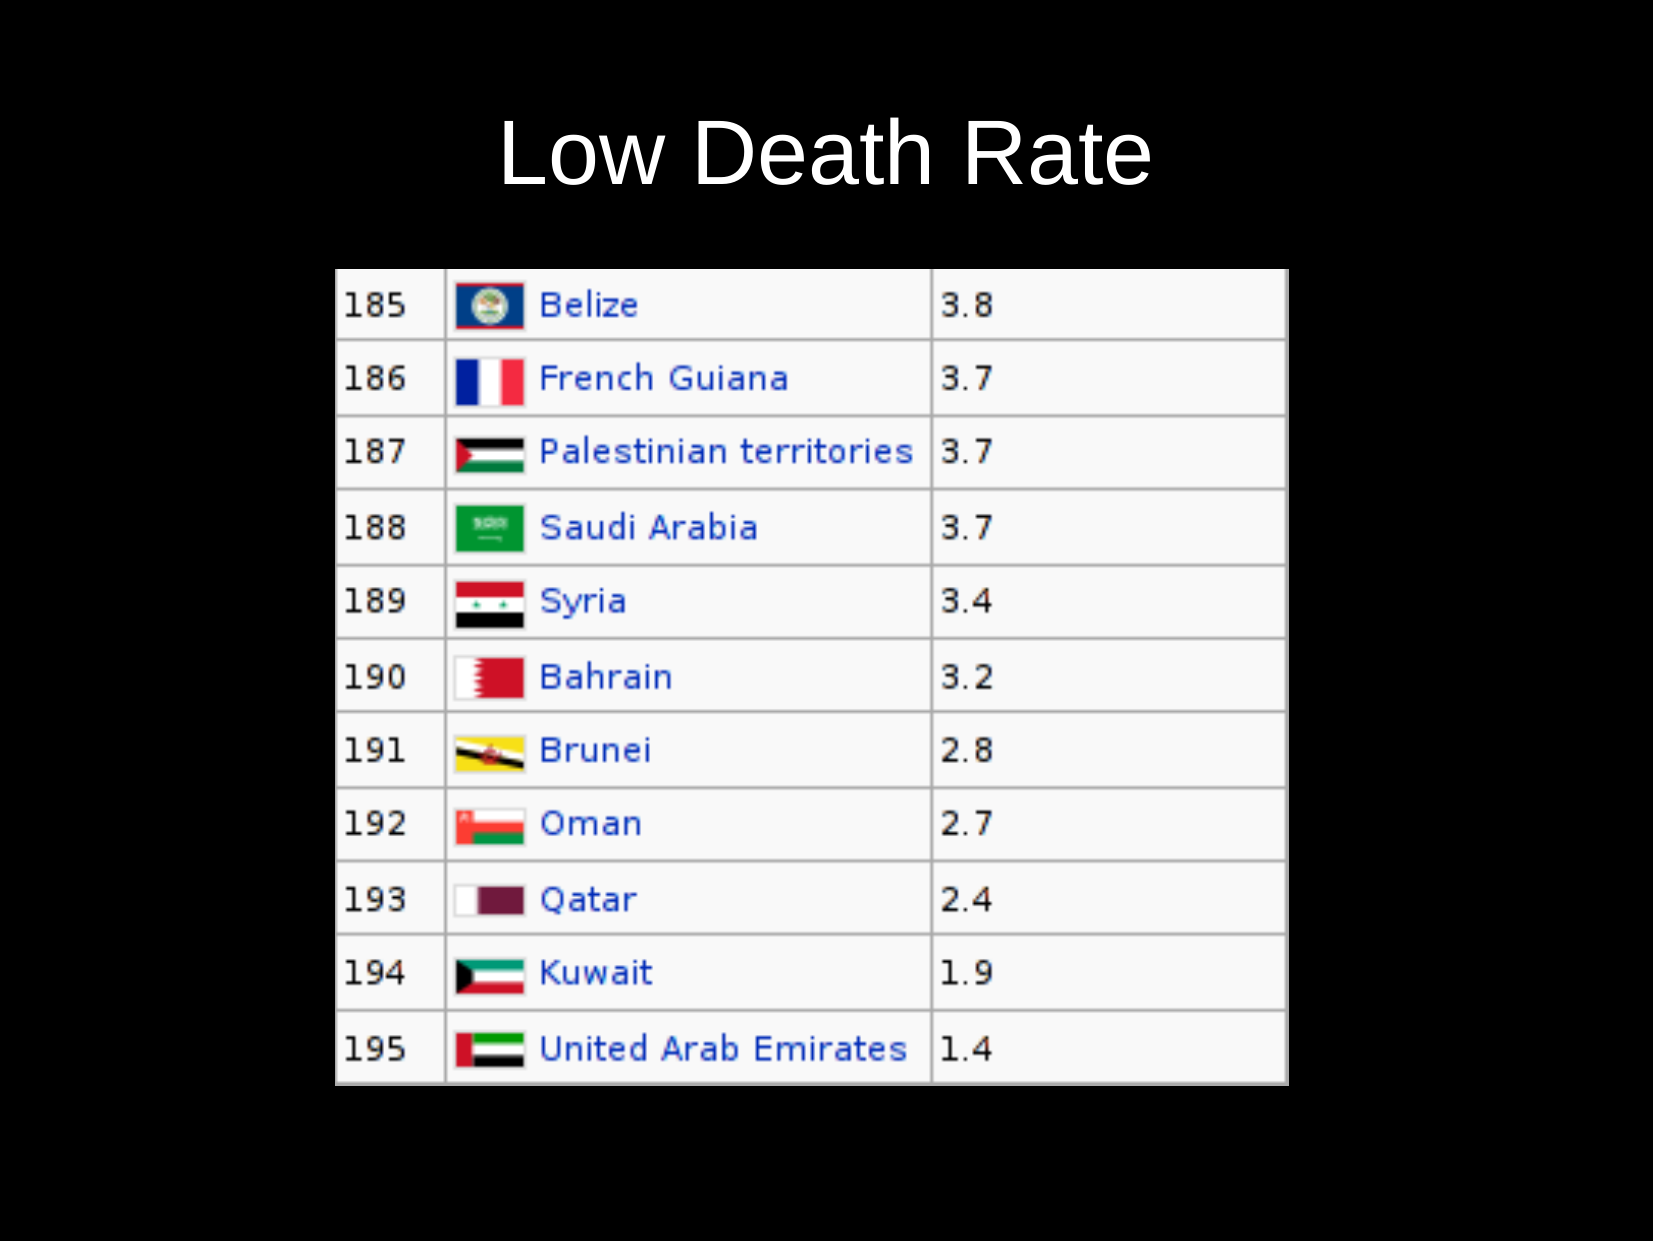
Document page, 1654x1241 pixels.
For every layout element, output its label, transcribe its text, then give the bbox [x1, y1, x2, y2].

picture [335, 269, 1289, 1086]
title Low Death Rate [82, 49, 1571, 257]
